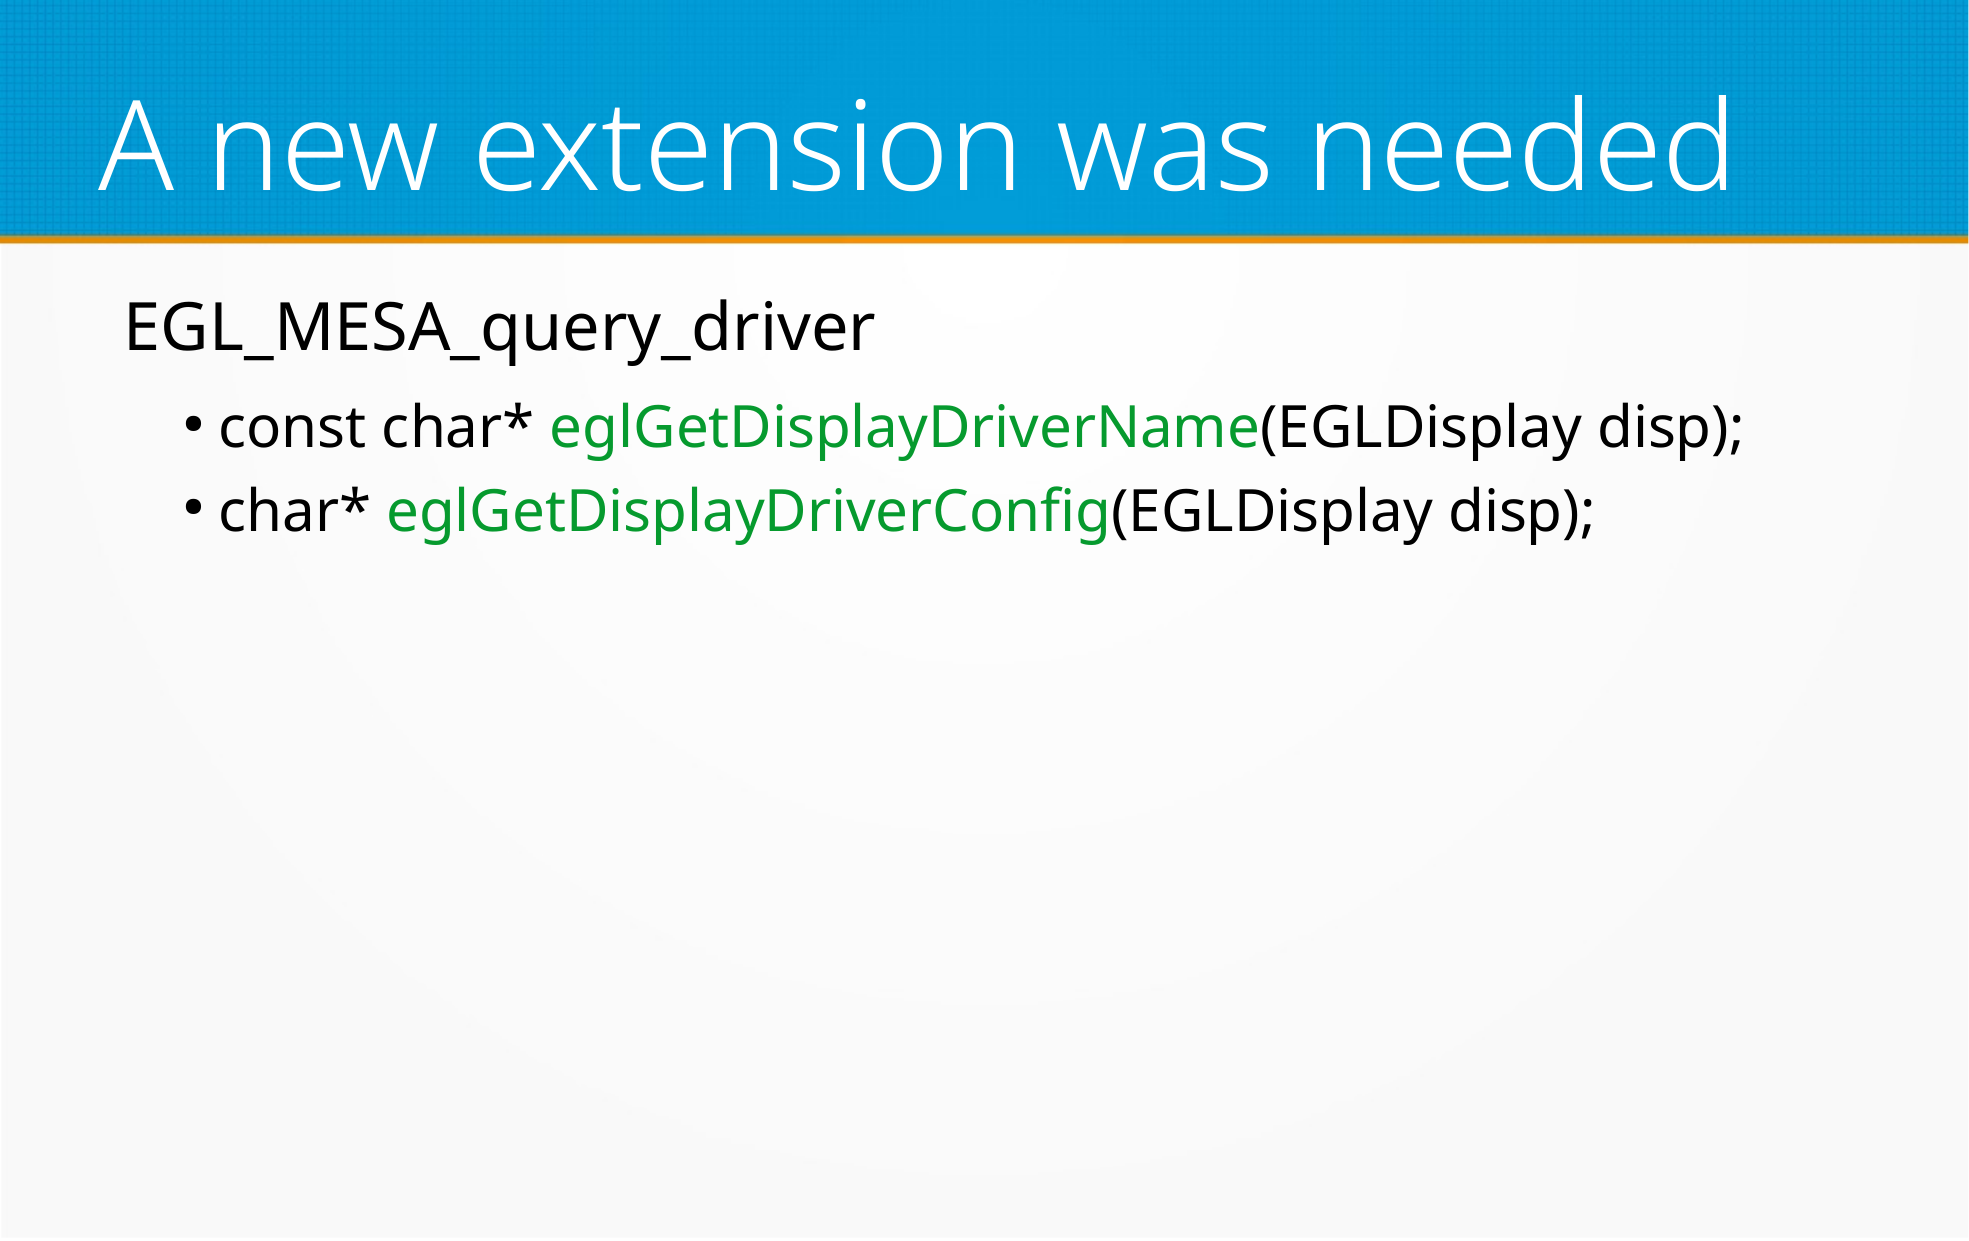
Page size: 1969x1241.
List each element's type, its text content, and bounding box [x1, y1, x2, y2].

picture [0, 233, 1969, 1241]
text_box char* eglGetDisplayDriverConfig(EGLDisplay disp); [177, 465, 1749, 552]
title A new extension was needed [98, 19, 1870, 227]
text_box const char* eglGetDisplayDriverName(EGLDisplay disp); [177, 377, 1878, 473]
text_box EGL_MESA_query_driver [118, 271, 1177, 378]
